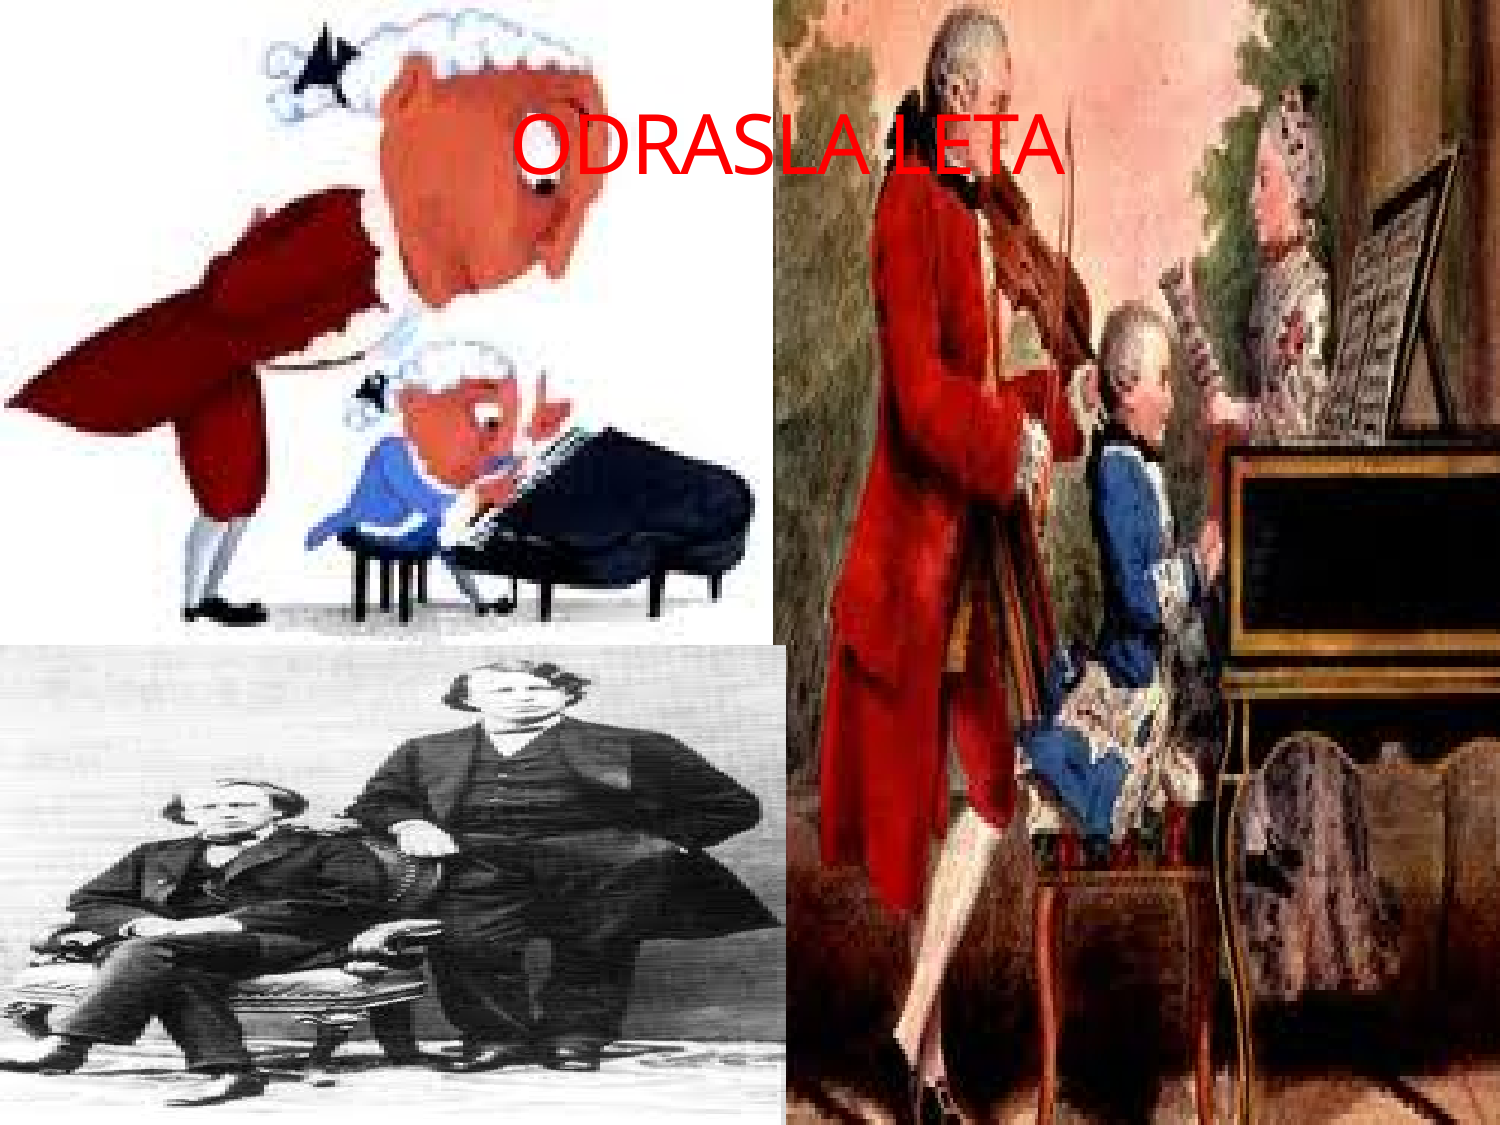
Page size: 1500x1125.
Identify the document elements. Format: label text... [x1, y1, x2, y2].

title ODRASLA LETA [150, 84, 1425, 235]
picture [0, 0, 1500, 1125]
